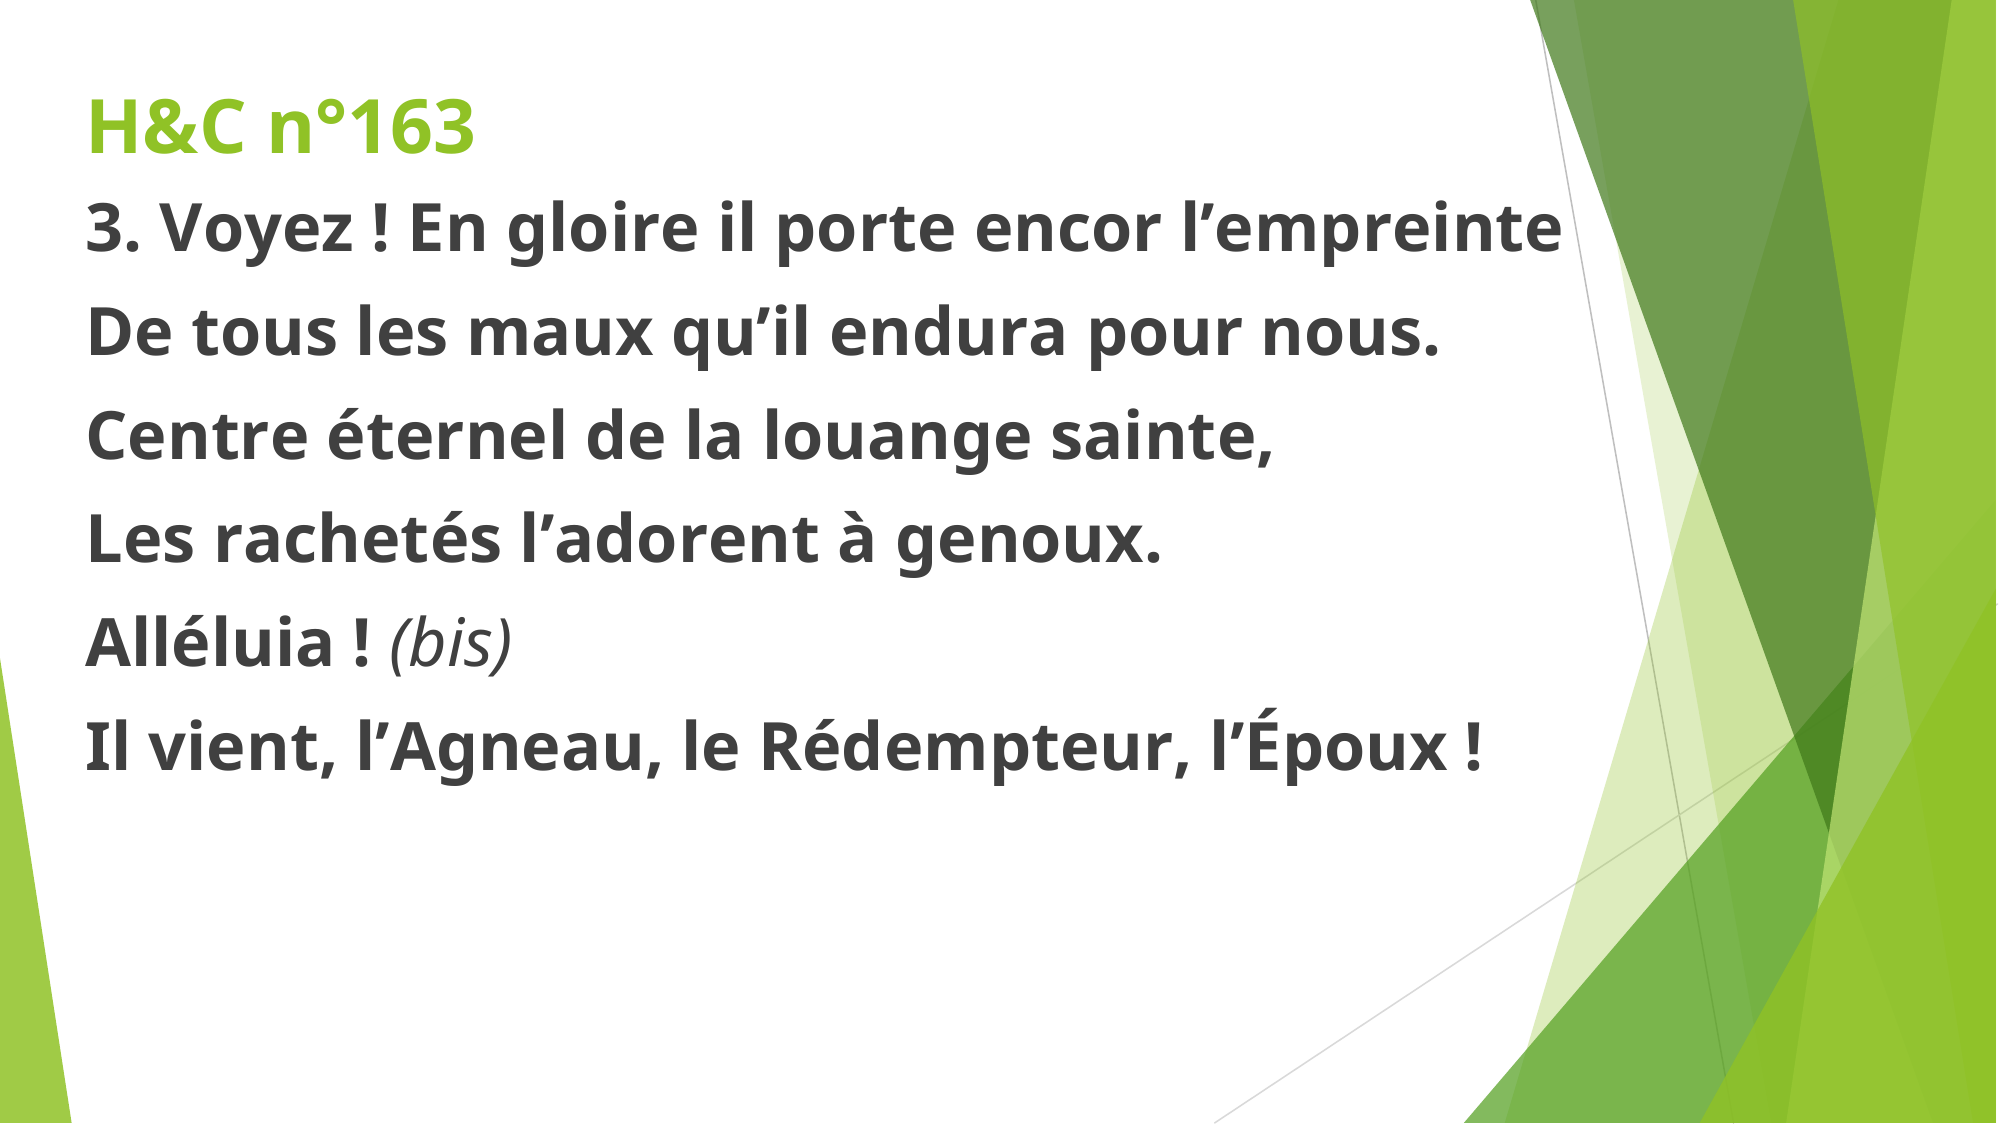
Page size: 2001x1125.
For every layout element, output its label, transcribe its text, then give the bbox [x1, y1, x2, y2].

text_box H&C n°163 [70, 70, 567, 165]
text_box 3. Voyez ! En gloire il porte encor l’empreinte De tous les maux qu’il endura pour nous. Centre éternel de la louange sainte, Les rachetés l’adorent à genoux. Alléluia ! (bis) Il vient, l’Agneau, le Rédempteur, l’Époux ! [70, 165, 1985, 1075]
